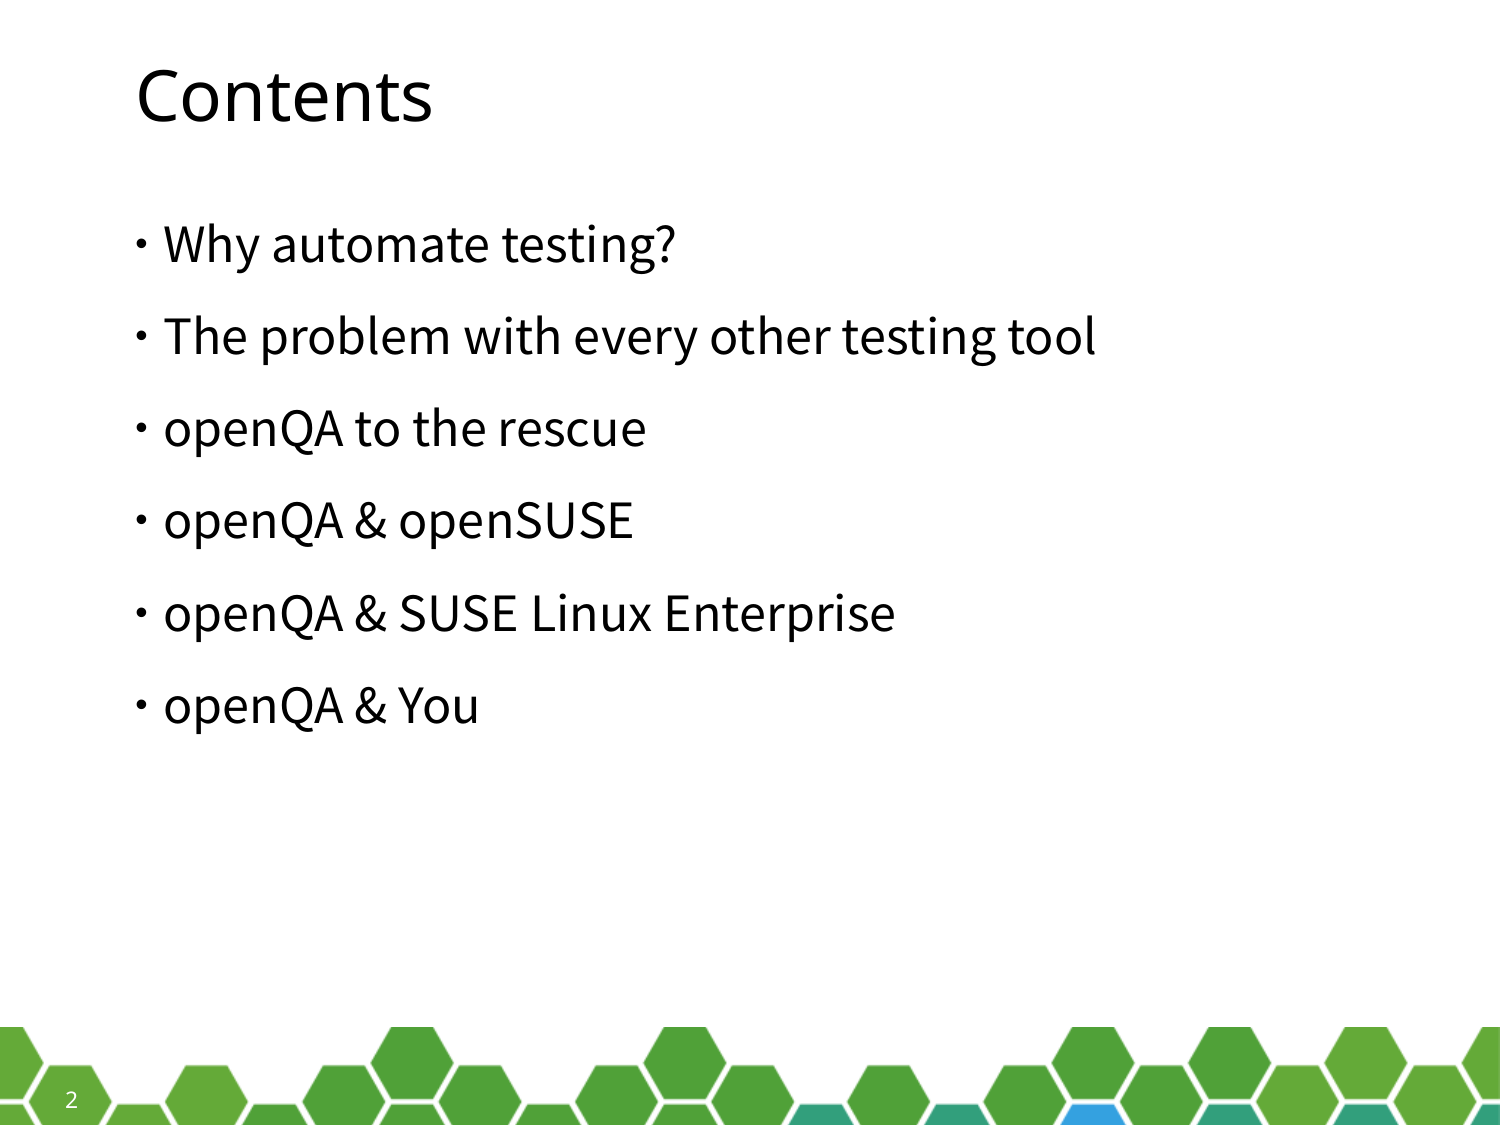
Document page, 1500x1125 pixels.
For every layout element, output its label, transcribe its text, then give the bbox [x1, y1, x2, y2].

picture [0, 1027, 1500, 1125]
list Why automate testing? The problem with every other testing tool openQA to the rescue openQA & openSUSE openQA & SUSE Linux Enterprise openQA & You [135, 208, 1372, 862]
title Contents [135, 12, 1372, 175]
